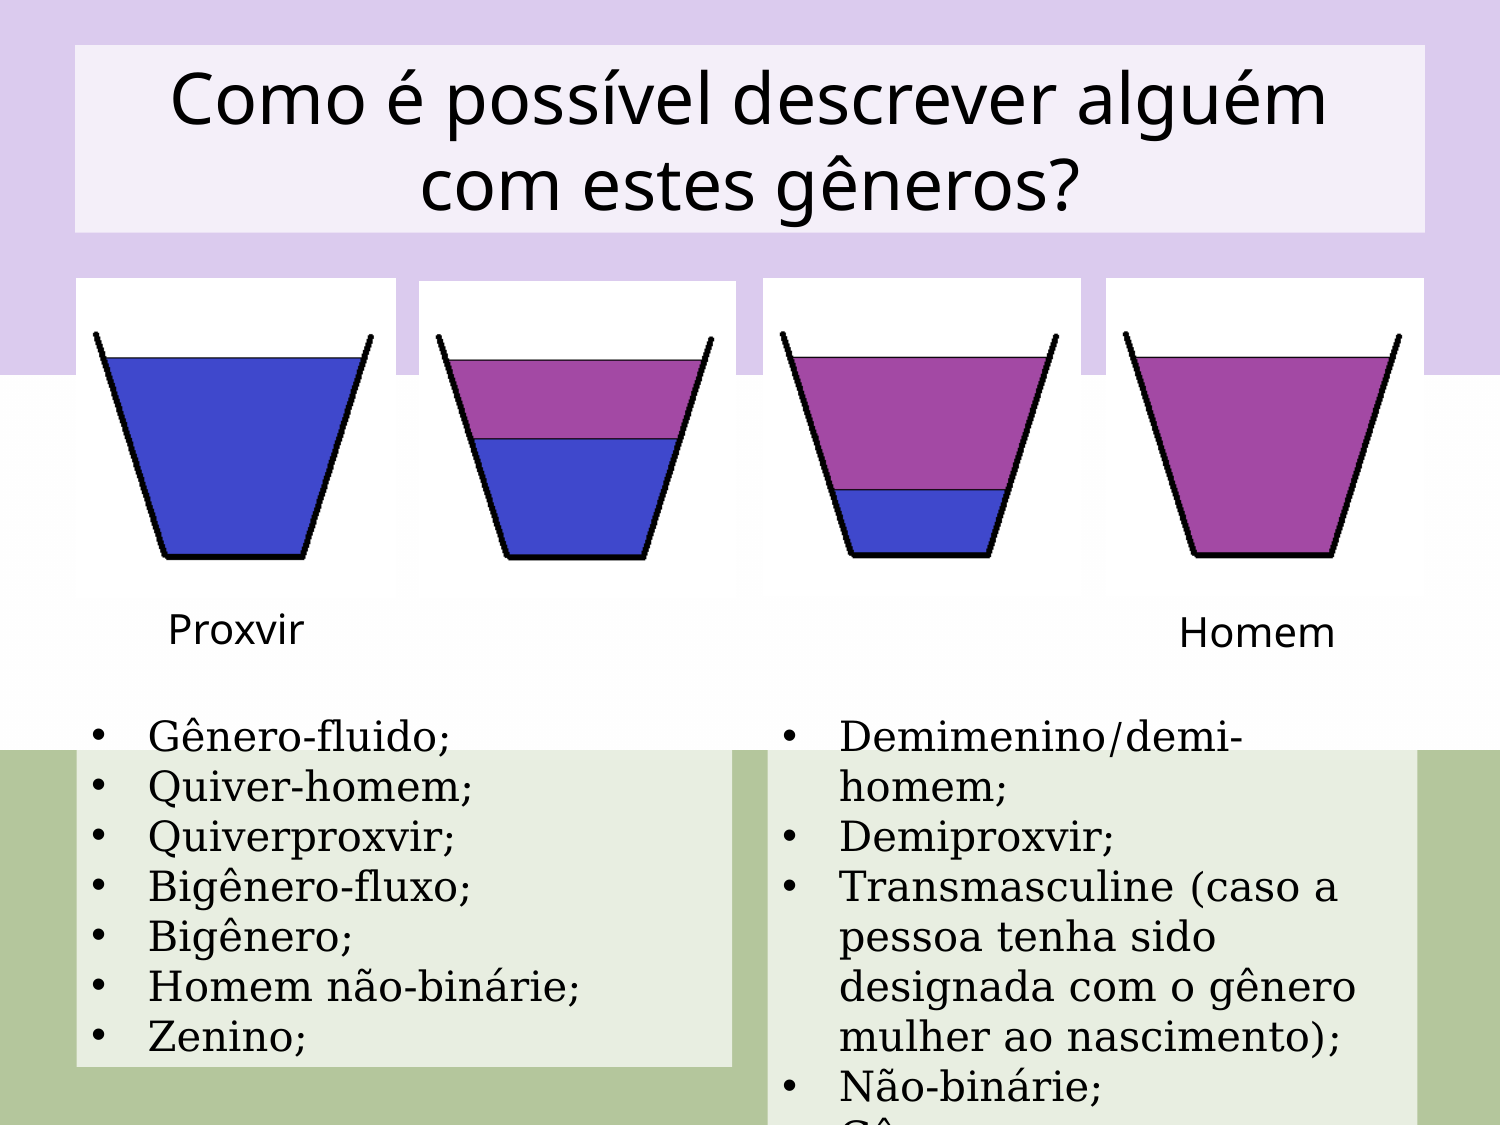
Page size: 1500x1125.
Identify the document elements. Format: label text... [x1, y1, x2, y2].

picture [1106, 278, 1424, 596]
picture [419, 281, 736, 598]
picture [763, 278, 1081, 596]
text_box Demimenino/demi-homem; Demiproxvir; Transmasculine (caso a pessoa tenha sido designada com o gênero mulher ao nascimento); Não-binárie; Gênero queer/genderqueer. [767, 702, 1418, 1125]
text_box Proxvir [85, 595, 387, 661]
text_box Homem [1106, 597, 1408, 663]
title Como é possível descrever alguém com estes gêneros? [75, 45, 1425, 233]
text_box Gênero-fluido; Quiver-homem; Quiverproxvir; Bigênero-fluxo; Bigênero; Homem não-binárie; Zenino; [76, 701, 733, 1067]
picture [76, 278, 396, 598]
